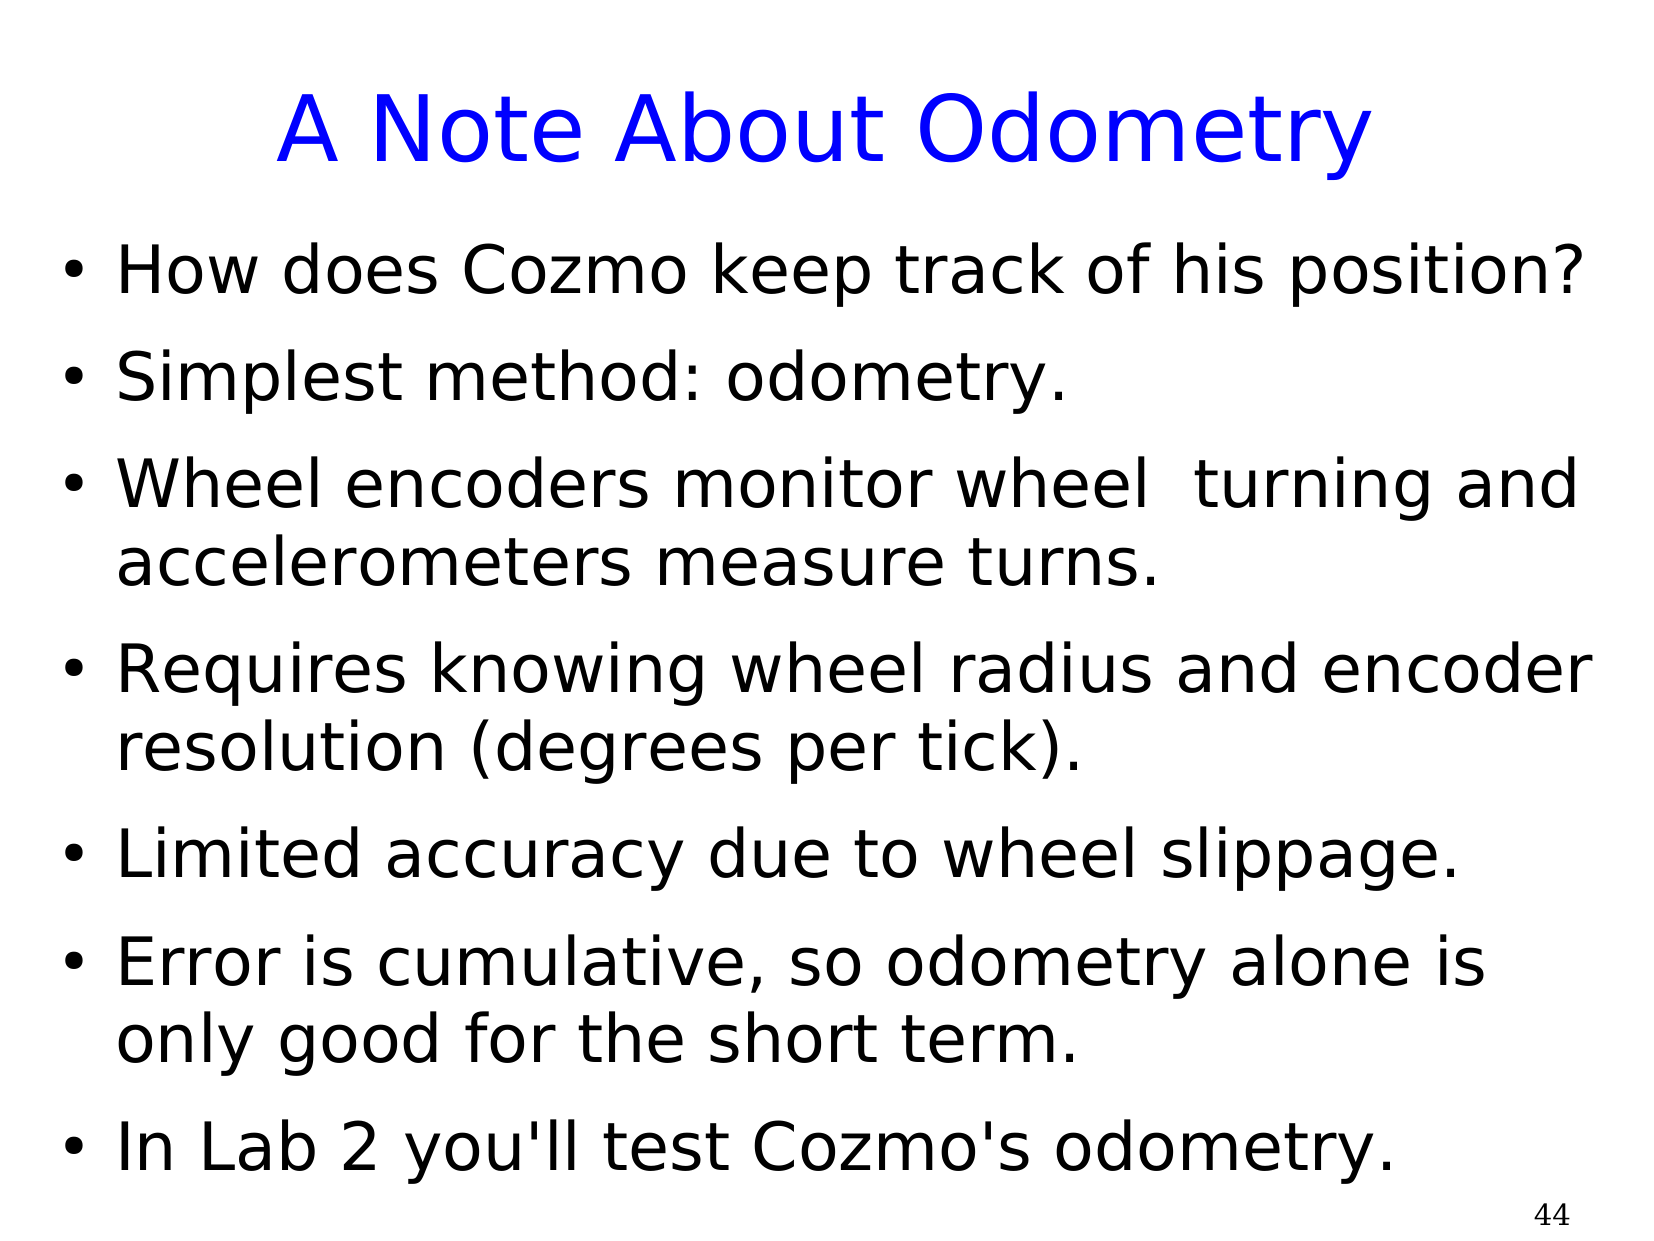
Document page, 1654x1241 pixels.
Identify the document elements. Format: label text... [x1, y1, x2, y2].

title A Note About Odometry [82, 25, 1571, 231]
list How does Cozmo keep track of his position? Simplest method: odometry. Wheel encoders monitor wheel turning and accelerometers measure turns. Requires knowing wheel radius and encoder resolution (degrees per tick). Limited accuracy due to wheel slippage. Error is cumulative, so odometry alone is only good for the short term. In Lab 2 you'll test Cozmo's odometry. [44, 231, 1627, 1241]
